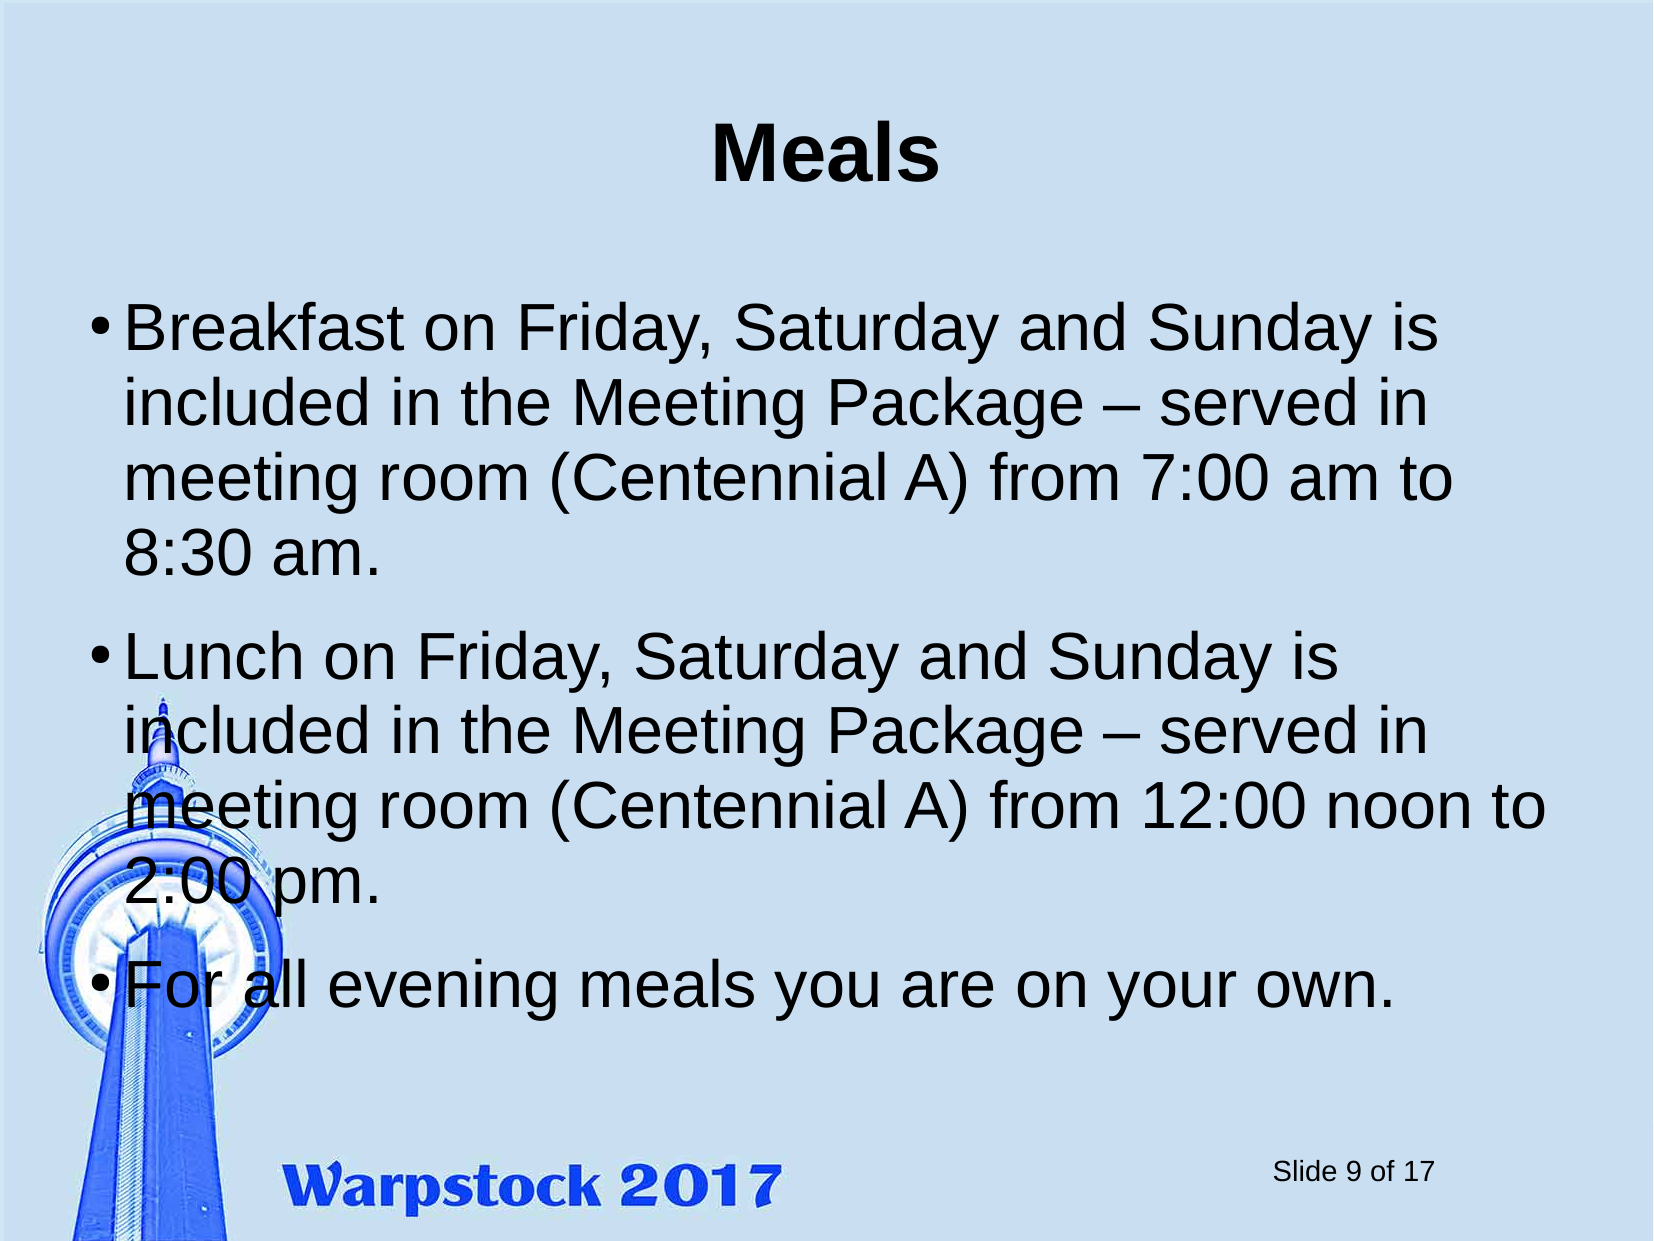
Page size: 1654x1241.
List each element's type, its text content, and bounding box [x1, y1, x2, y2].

list Breakfast on Friday, Saturday and Sunday is included in the Meeting Package – served in meeting room (Centennial A) from 7:00 am to 8:30 am. Lunch on Friday, Saturday and Sunday is included in the Meeting Package – served in meeting room (Centennial A) from 12:00 noon to 2:00 pm. For all evening meals you are on your own. [88, 290, 1571, 1023]
title Meals [82, 49, 1571, 257]
picture [4, 3, 1654, 1241]
